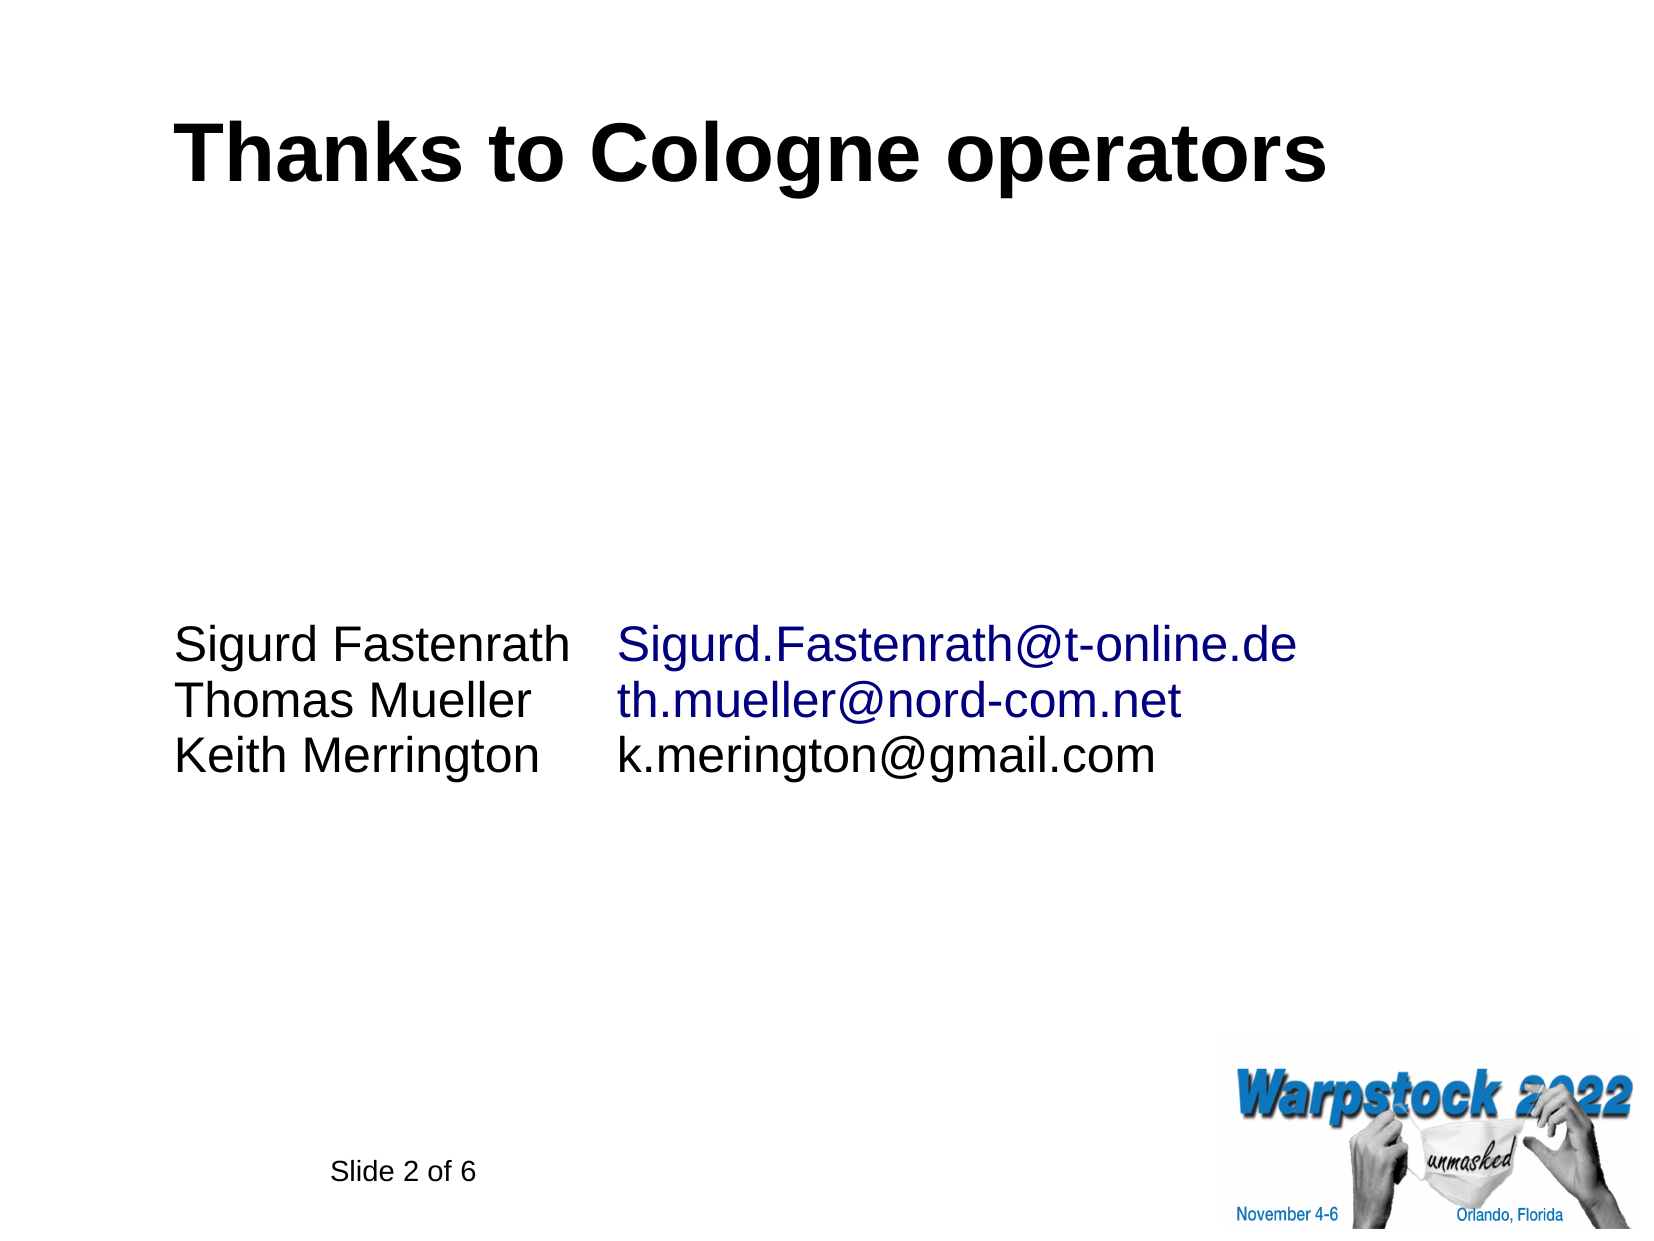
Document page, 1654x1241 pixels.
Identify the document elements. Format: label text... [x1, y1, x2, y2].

title Thanks to Cologne operators [173, 49, 1420, 257]
subtitle Sigurd Fastenrath Sigurd.Fastenrath@t-online.de Thomas Mueller th.mueller@nord-com.net Keith Merrington k.merington@gmail.com [173, 297, 1420, 1102]
picture [1222, 1033, 1639, 1229]
